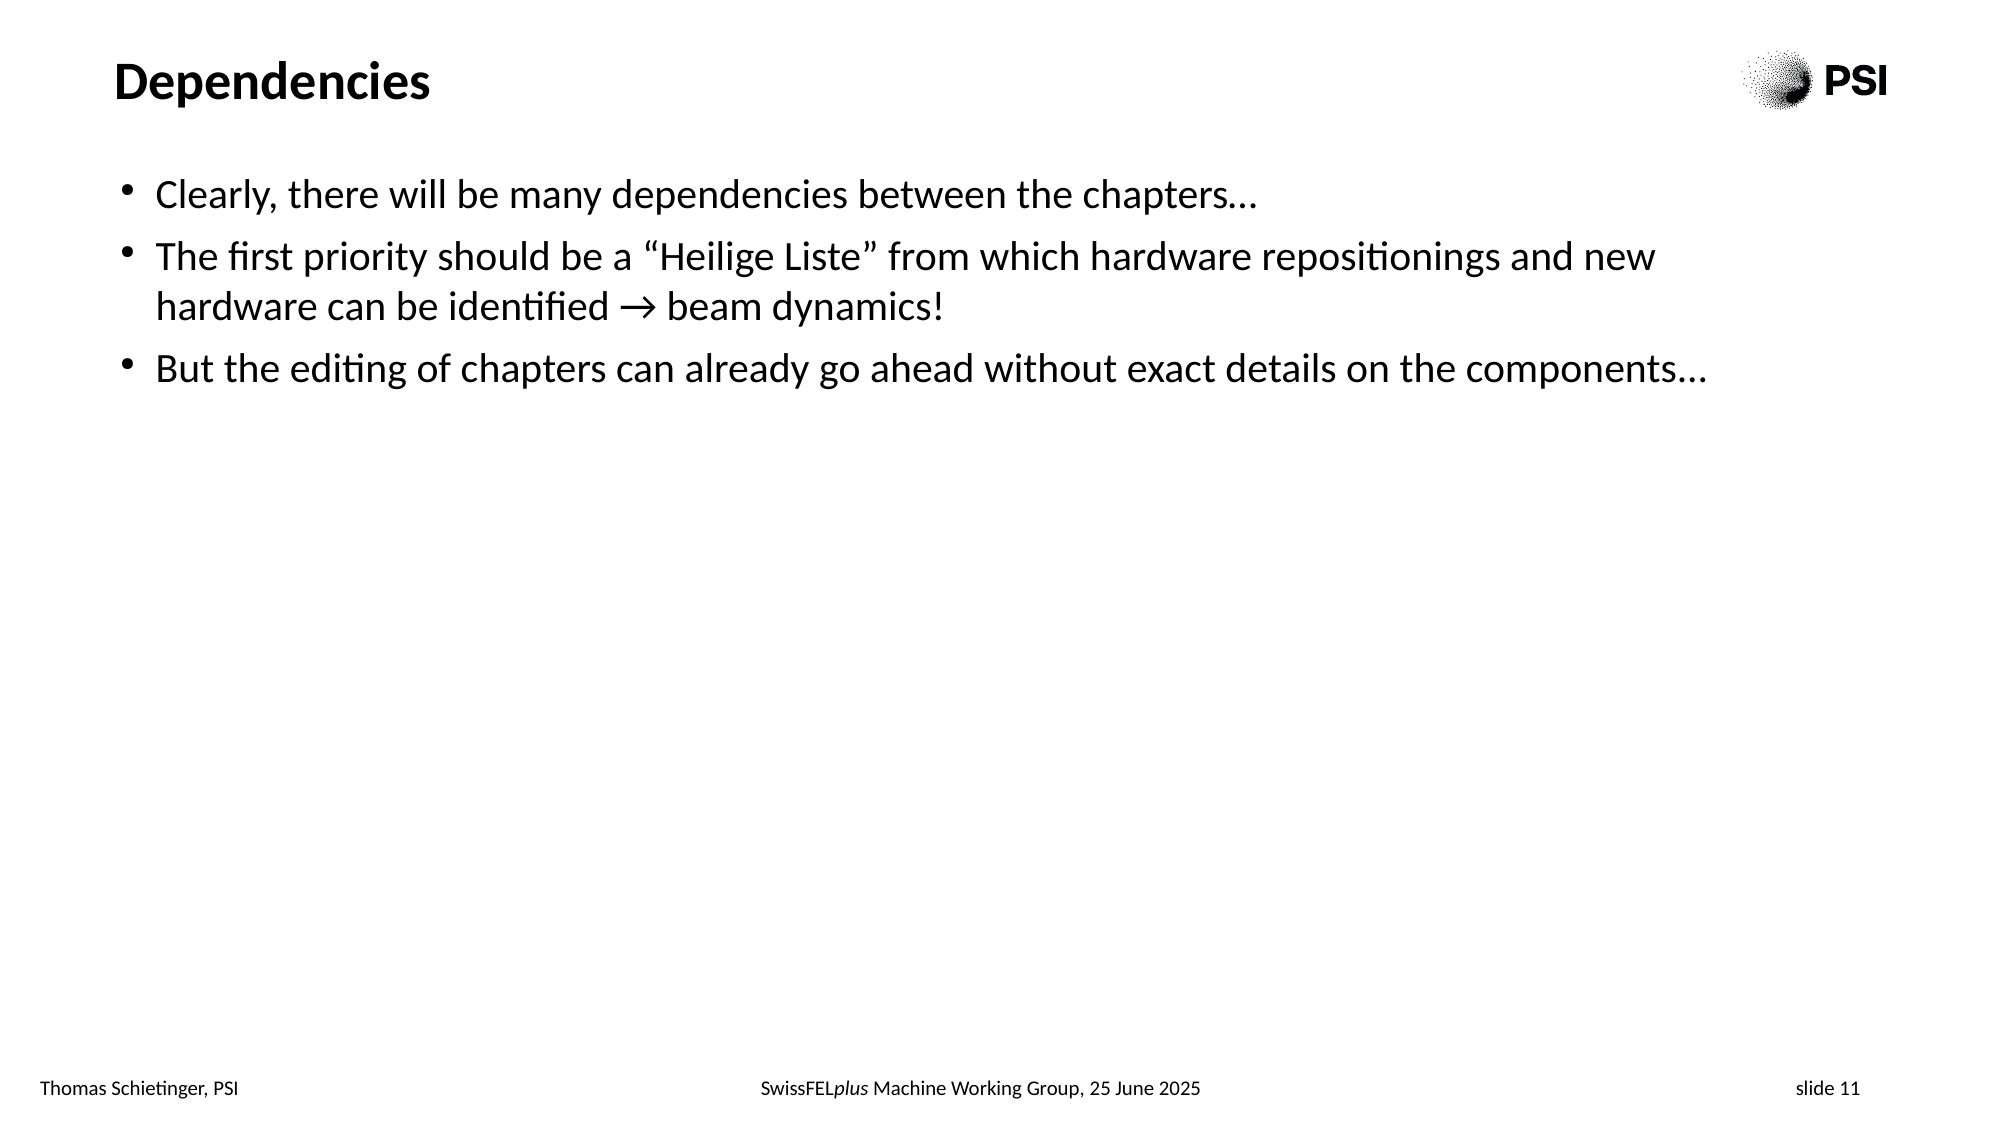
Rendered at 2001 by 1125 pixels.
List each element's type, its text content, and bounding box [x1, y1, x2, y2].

text_box Clearly, there will be many dependencies between the chapters… The first priority should be a “Heilige Liste” from which hardware repositionings and new hardware can be identified → beam dynamics! But the editing of chapters can already go ahead without exact details on the components... [120, 166, 1778, 1007]
title Dependencies [114, 45, 1585, 118]
